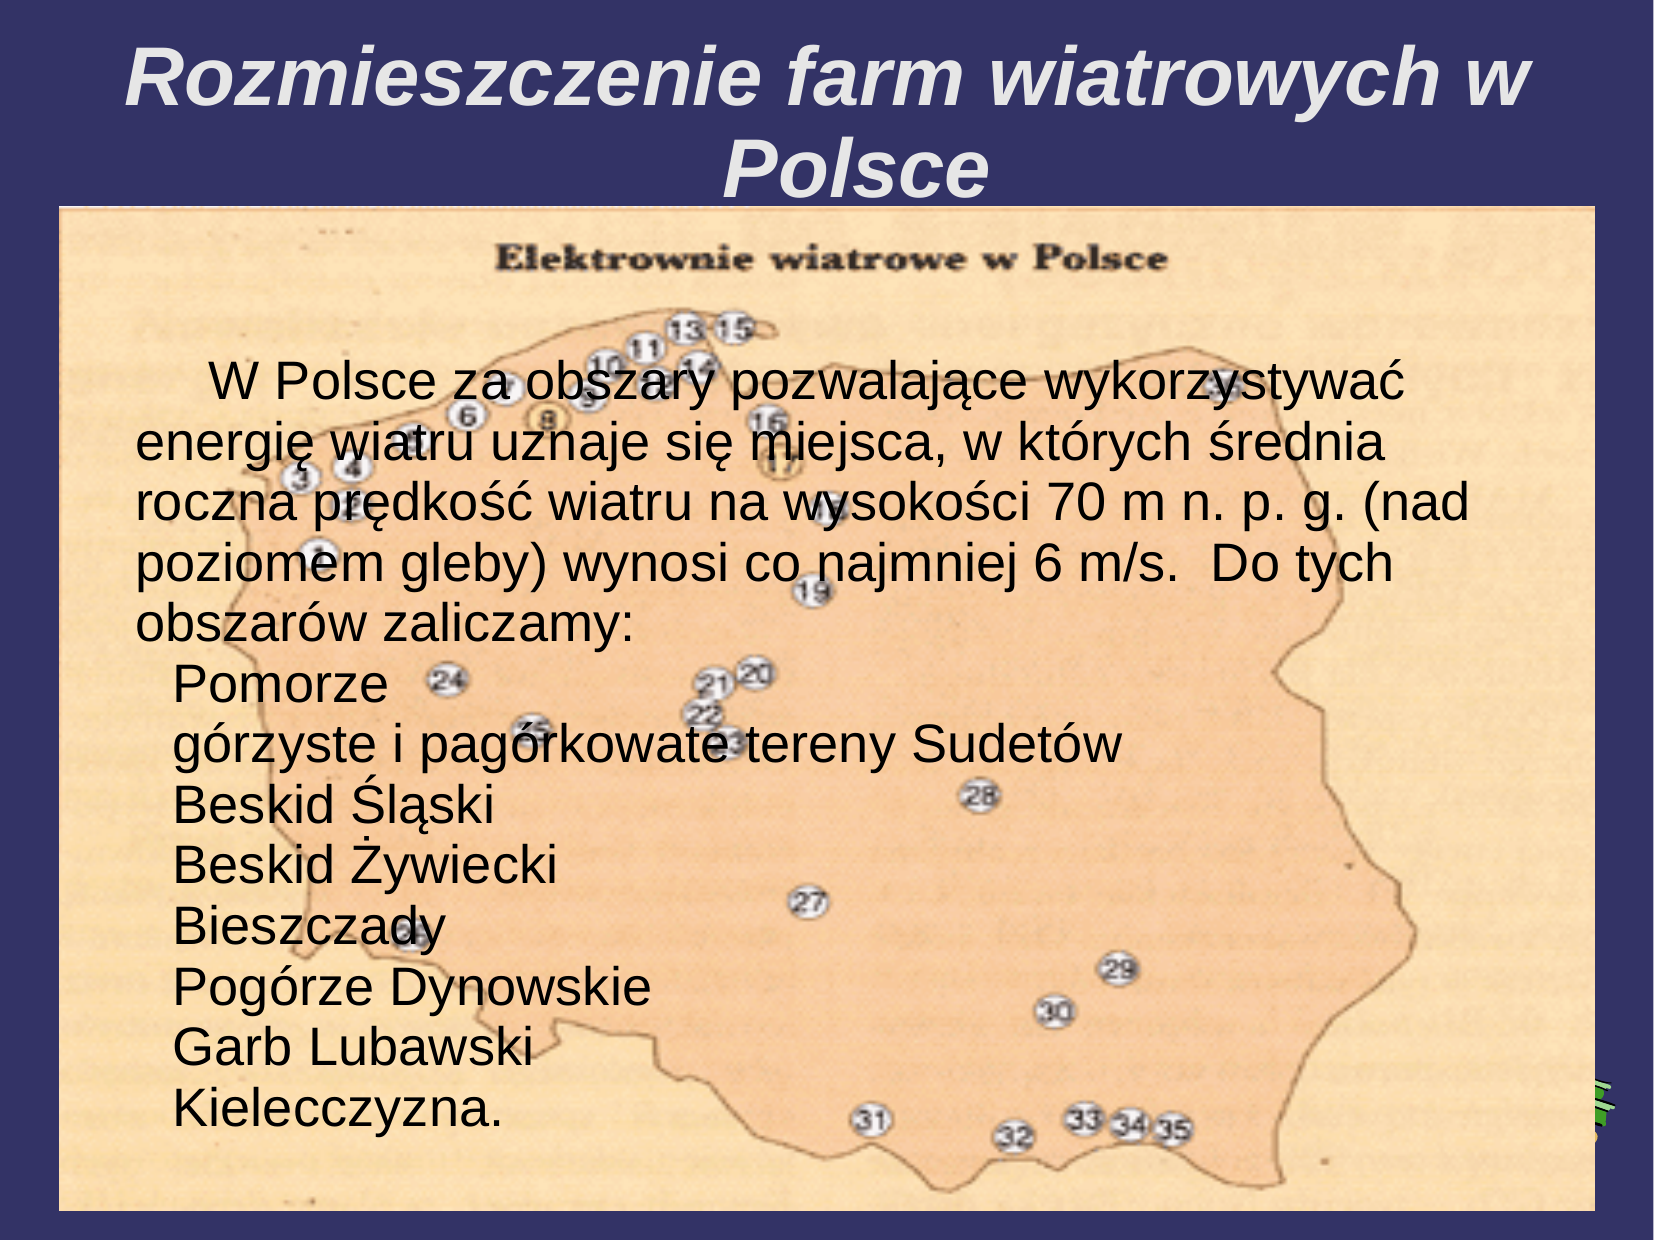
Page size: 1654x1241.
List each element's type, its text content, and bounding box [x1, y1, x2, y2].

list W Polsce za obszary pozwalające wykorzystywać energię wiatru uznaje się miejsca, w których średnia roczna prędkość wiatru na wysokości 70 m n. p. g. (nad poziomem gleby) wynosi co najmniej 6 m/s. Do tych obszarów zaliczamy: Pomorze górzyste i pagórkowate tereny Sudetów Beskid Śląski Beskid Żywiecki Bieszczady Pogórze Dynowskie Garb Lubawski Kielecczyzna. [134, 350, 1516, 1138]
picture [59, 206, 1595, 1211]
title Rozmieszczenie farm wiatrowych w Polsce [121, 19, 1534, 227]
